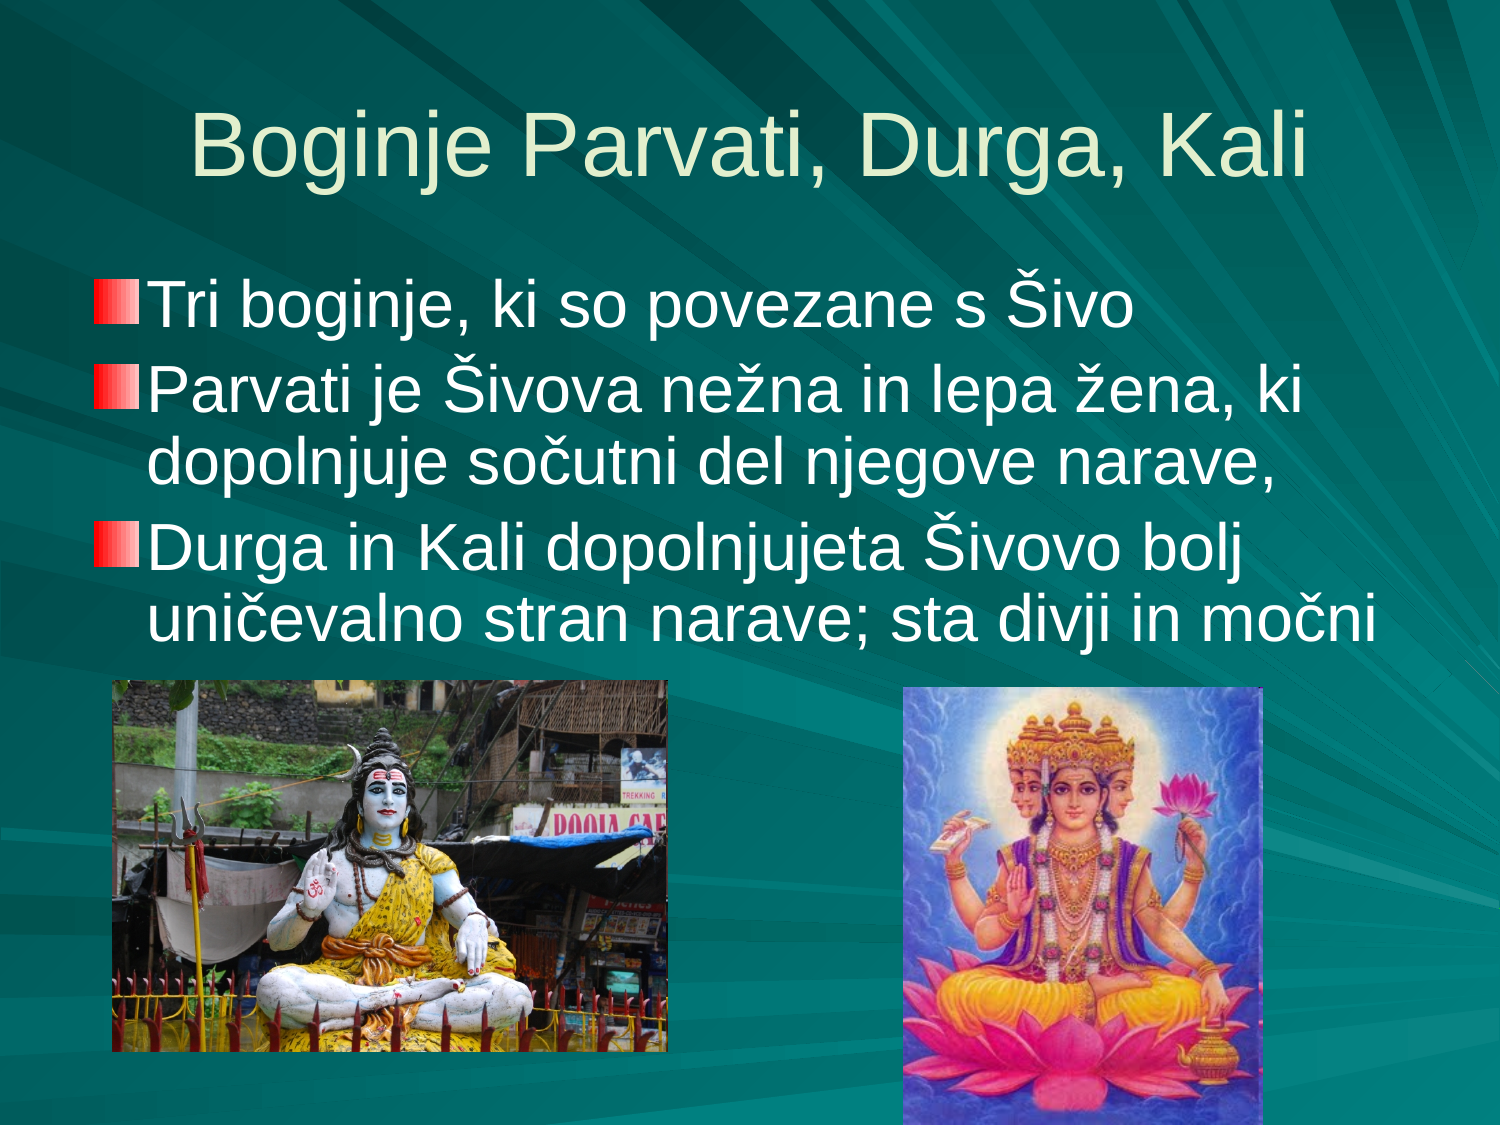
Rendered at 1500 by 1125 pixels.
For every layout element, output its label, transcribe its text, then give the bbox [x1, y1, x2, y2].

picture [112, 680, 668, 1053]
title Boginje Parvati, Durga, Kali [75, 45, 1425, 234]
list Tri boginje, ki so povezane s Šivo Parvati je Šivova nežna in lepa žena, ki dopolnjuje sočutni del njegove narave, Durga in Kali dopolnjujeta Šivovo bolj uničevalno stran narave; sta divji in močni [75, 262, 1425, 705]
picture [903, 687, 1263, 1125]
